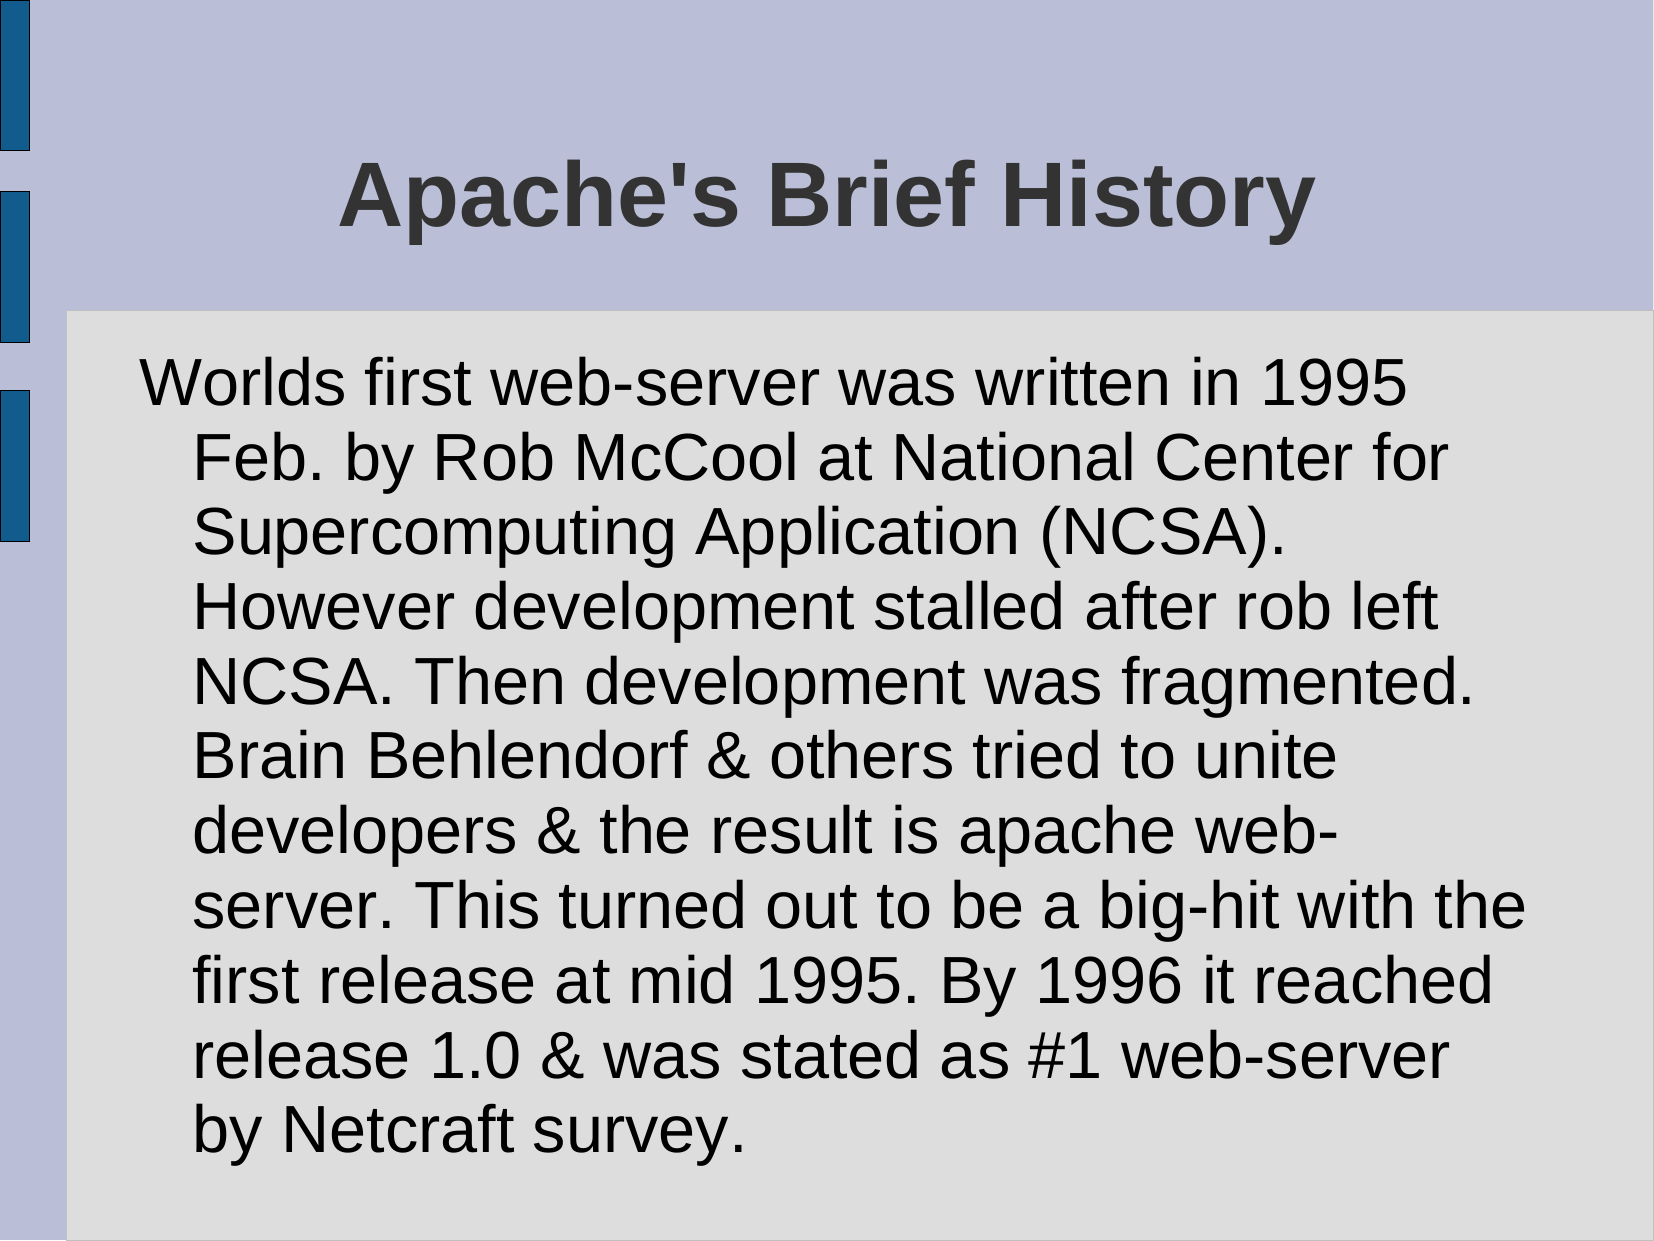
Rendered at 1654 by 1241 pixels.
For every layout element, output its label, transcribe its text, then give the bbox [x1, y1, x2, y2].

title Apache's Brief History [121, 91, 1534, 299]
list Worlds first web-server was written in 1995 Feb. by Rob McCool at National Center for Supercomputing Application (NCSA). However development stalled after rob left NCSA. Then development was fragmented. Brain Behlendorf & others tried to unite developers & the result is apache web-server. This turned out to be a big-hit with the first release at mid 1995. By 1996 it reached release 1.0 & was stated as #1 web-server by Netcraft survey. [121, 344, 1534, 1168]
